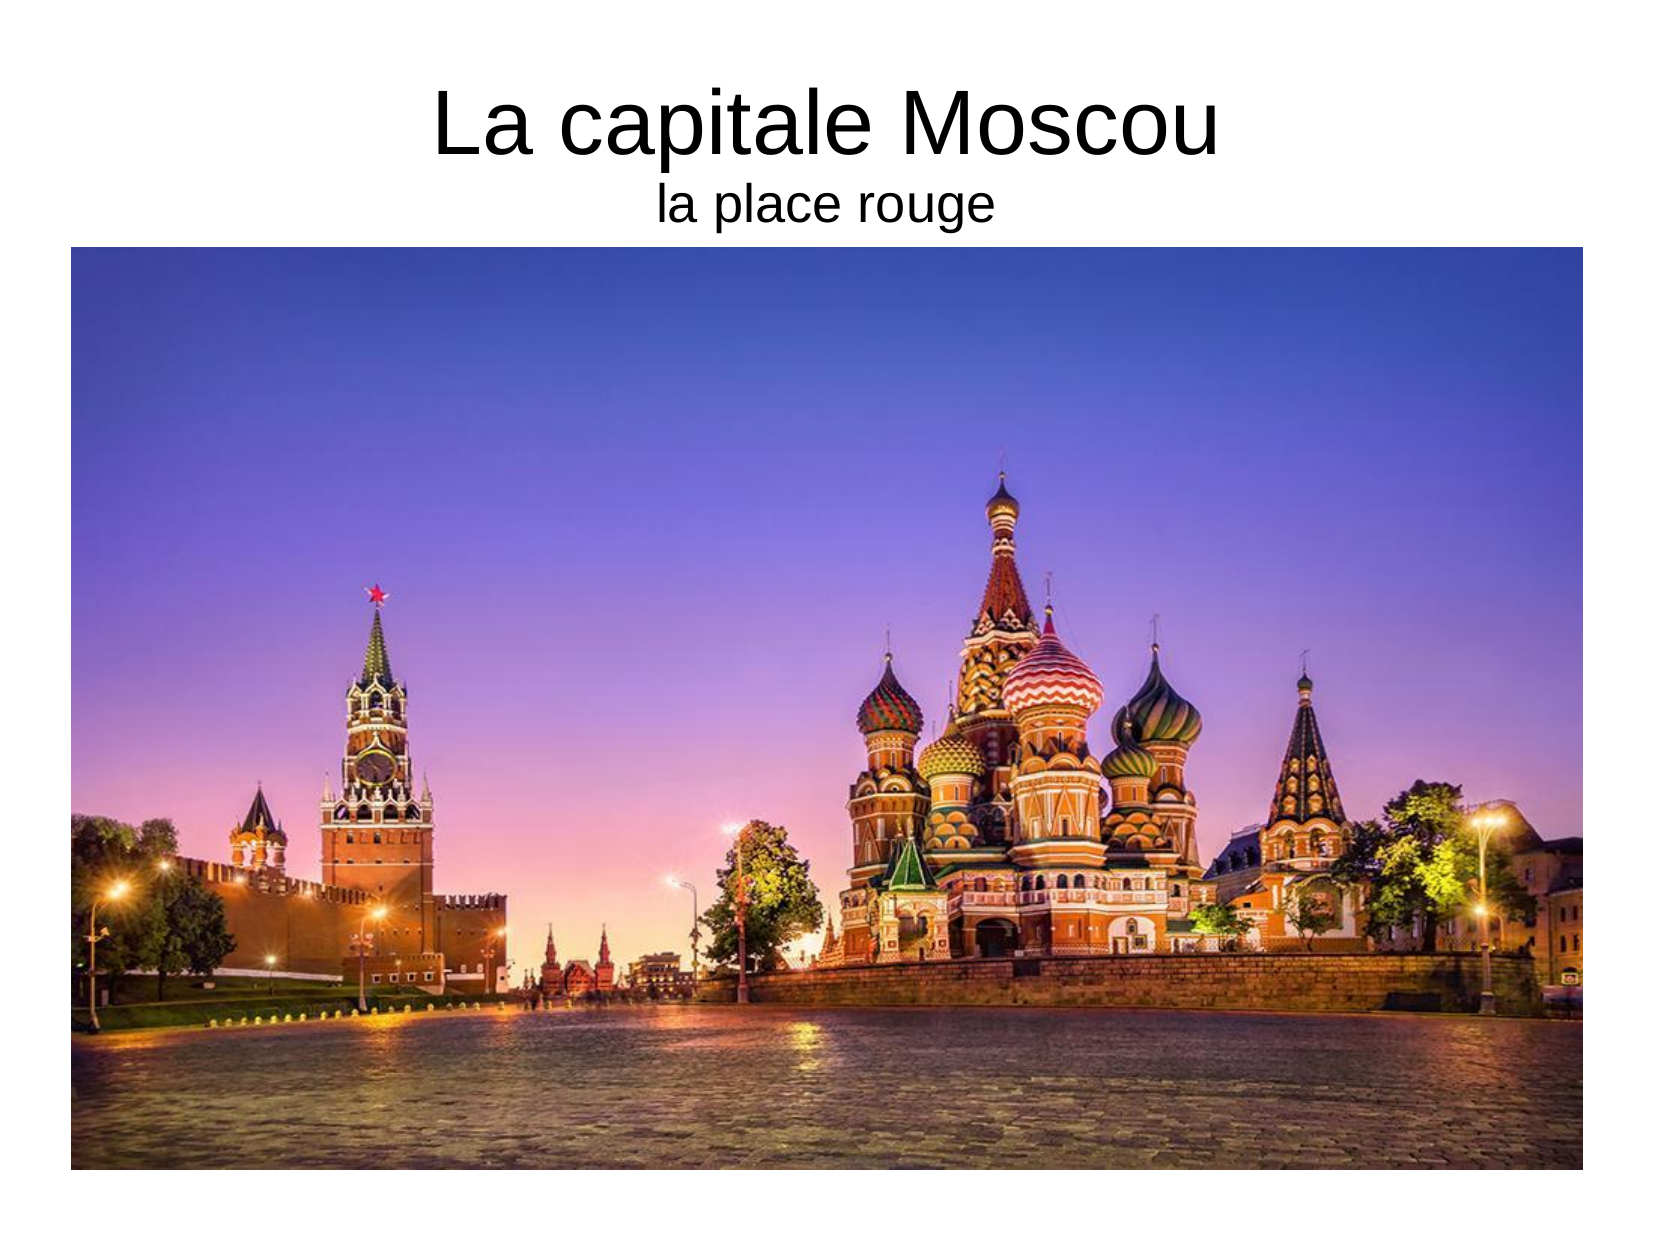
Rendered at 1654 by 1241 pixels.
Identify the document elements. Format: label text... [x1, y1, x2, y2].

title La capitale Moscou la place rouge [82, 49, 1571, 247]
picture [71, 247, 1583, 1170]
